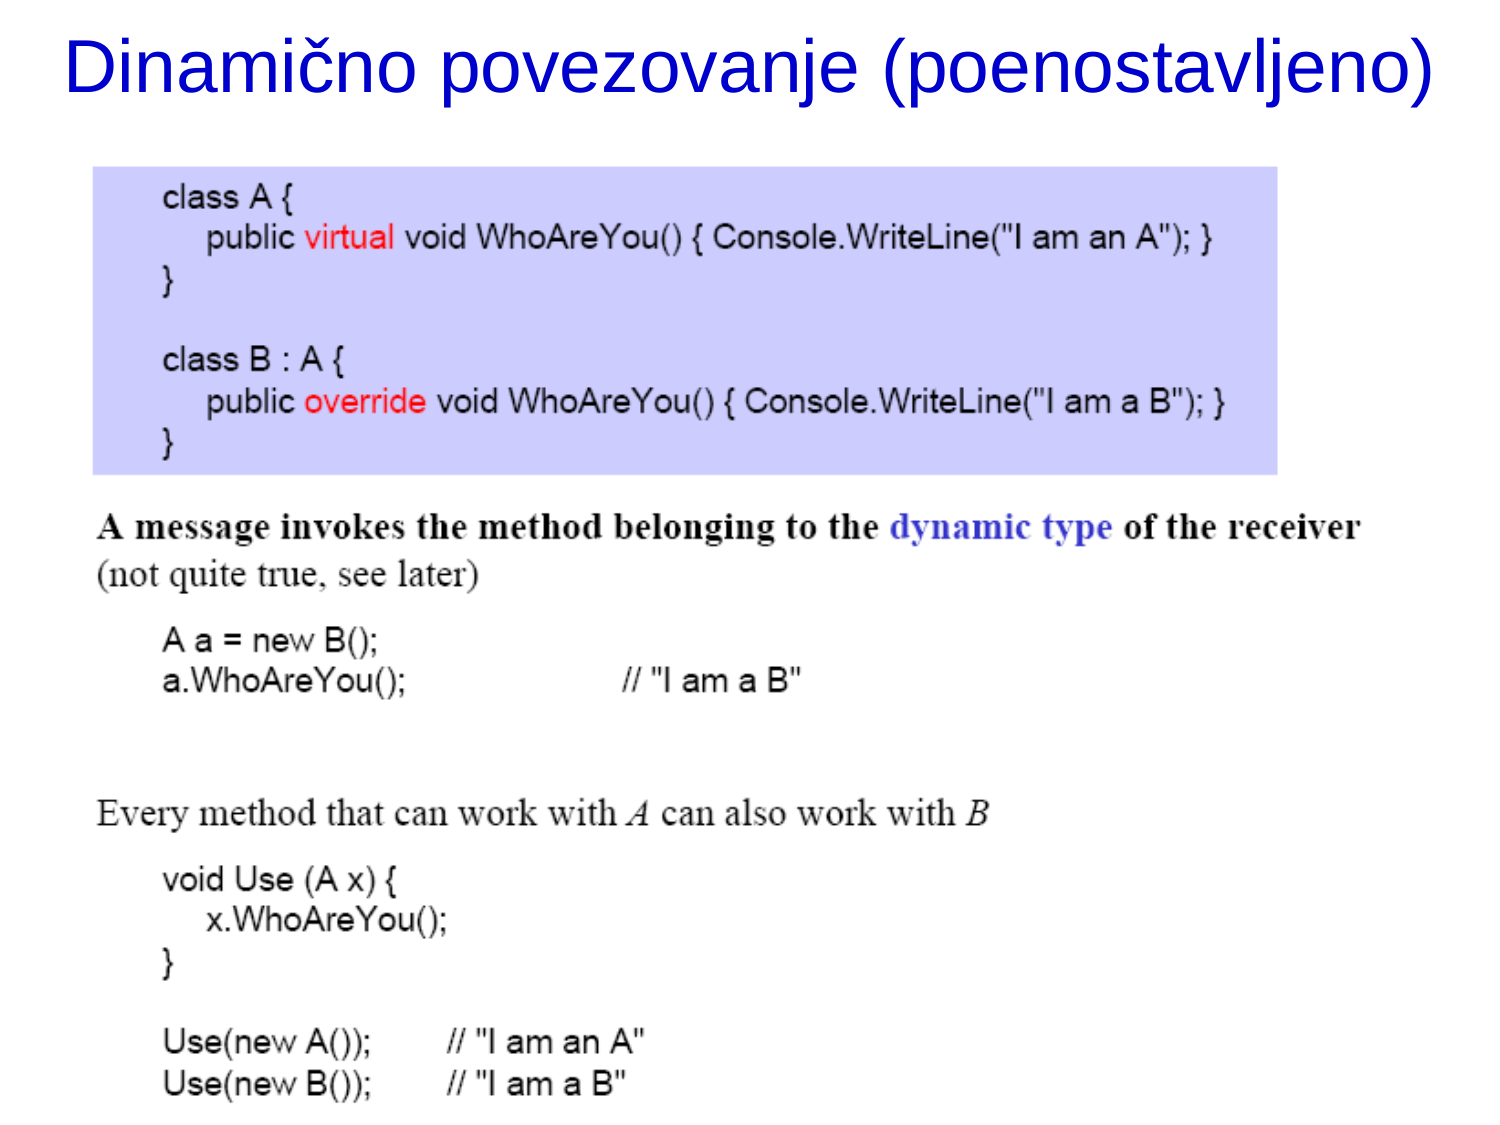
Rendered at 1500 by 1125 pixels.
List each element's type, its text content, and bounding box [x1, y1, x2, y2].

title Dinamično povezovanje (poenostavljeno) [0, 0, 1500, 126]
picture [64, 136, 1424, 1125]
